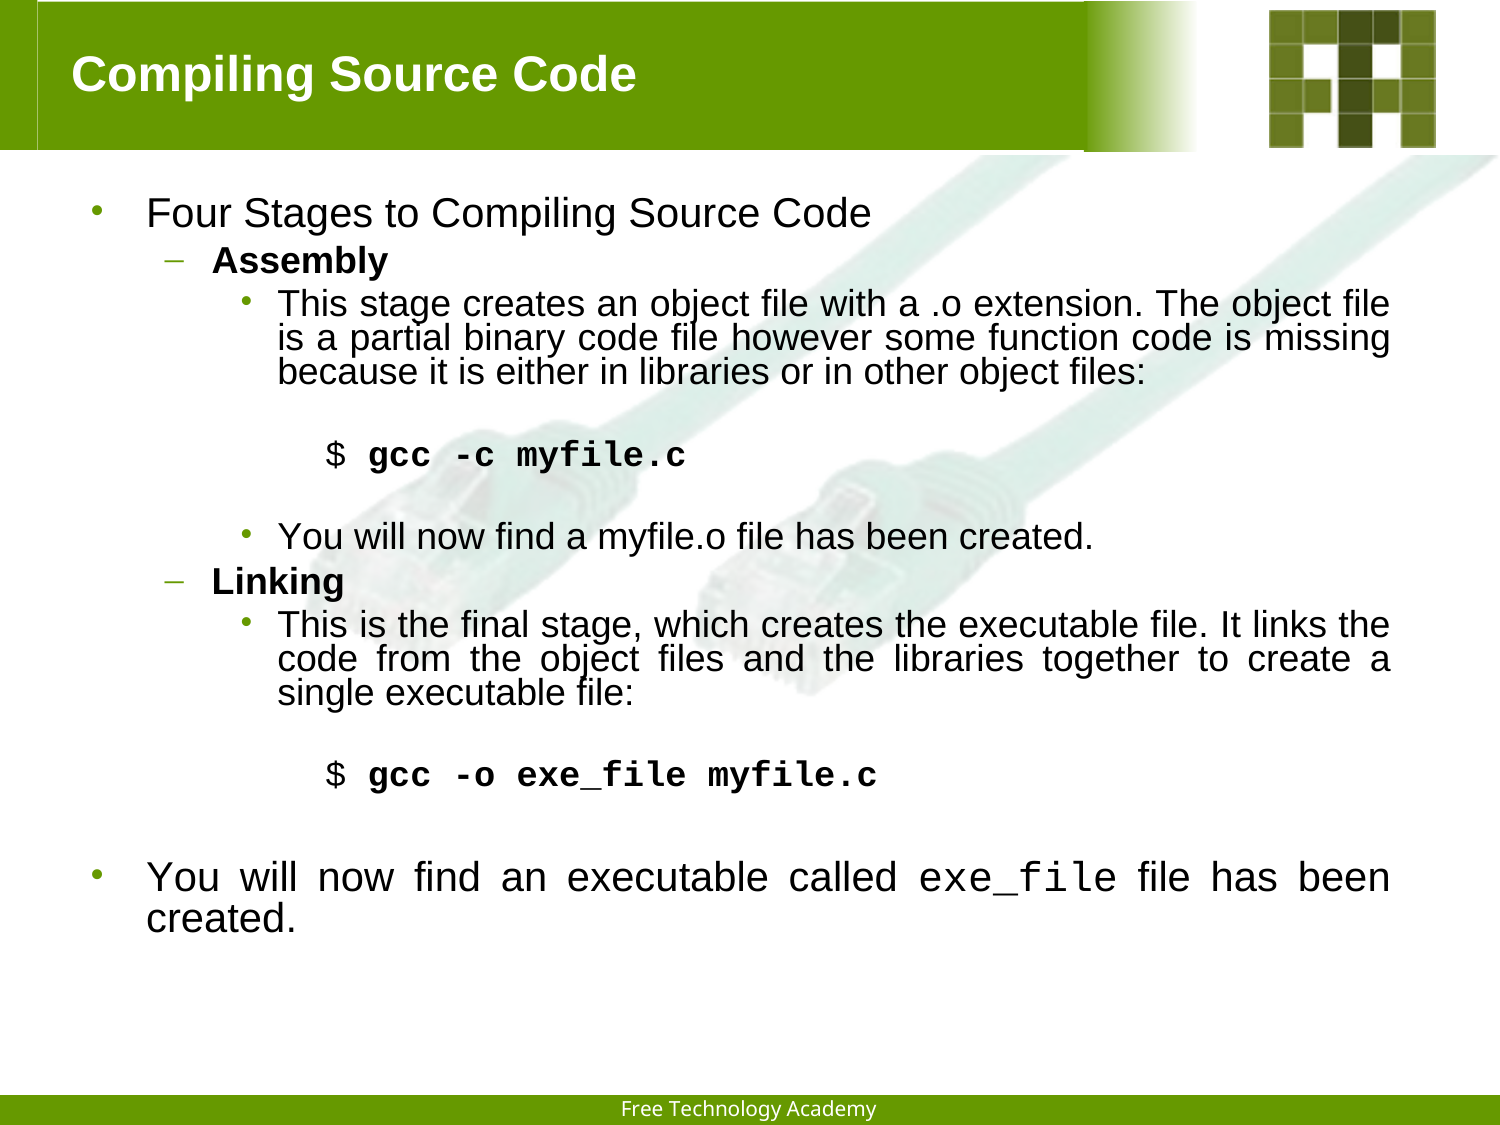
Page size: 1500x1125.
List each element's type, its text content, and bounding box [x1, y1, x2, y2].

title Compiling Source Code [56, 1, 1107, 152]
list Four Stages to Compiling Source Code Assembly This stage creates an object file with a .o extension. The object file is a partial binary code file however some function code is missing because it is either in libraries or in other object files: $ gcc -c myfile.c You will now find a myfile.o file has been created. Linking This is the final stage, which creates the executable file. It links the code from the object files and the libraries together to create a single executable file: $ gcc -o exe_file myfile.c You will now find an executable called exe_file file has been created. [75, 187, 1426, 1028]
picture [1269, 10, 1436, 148]
